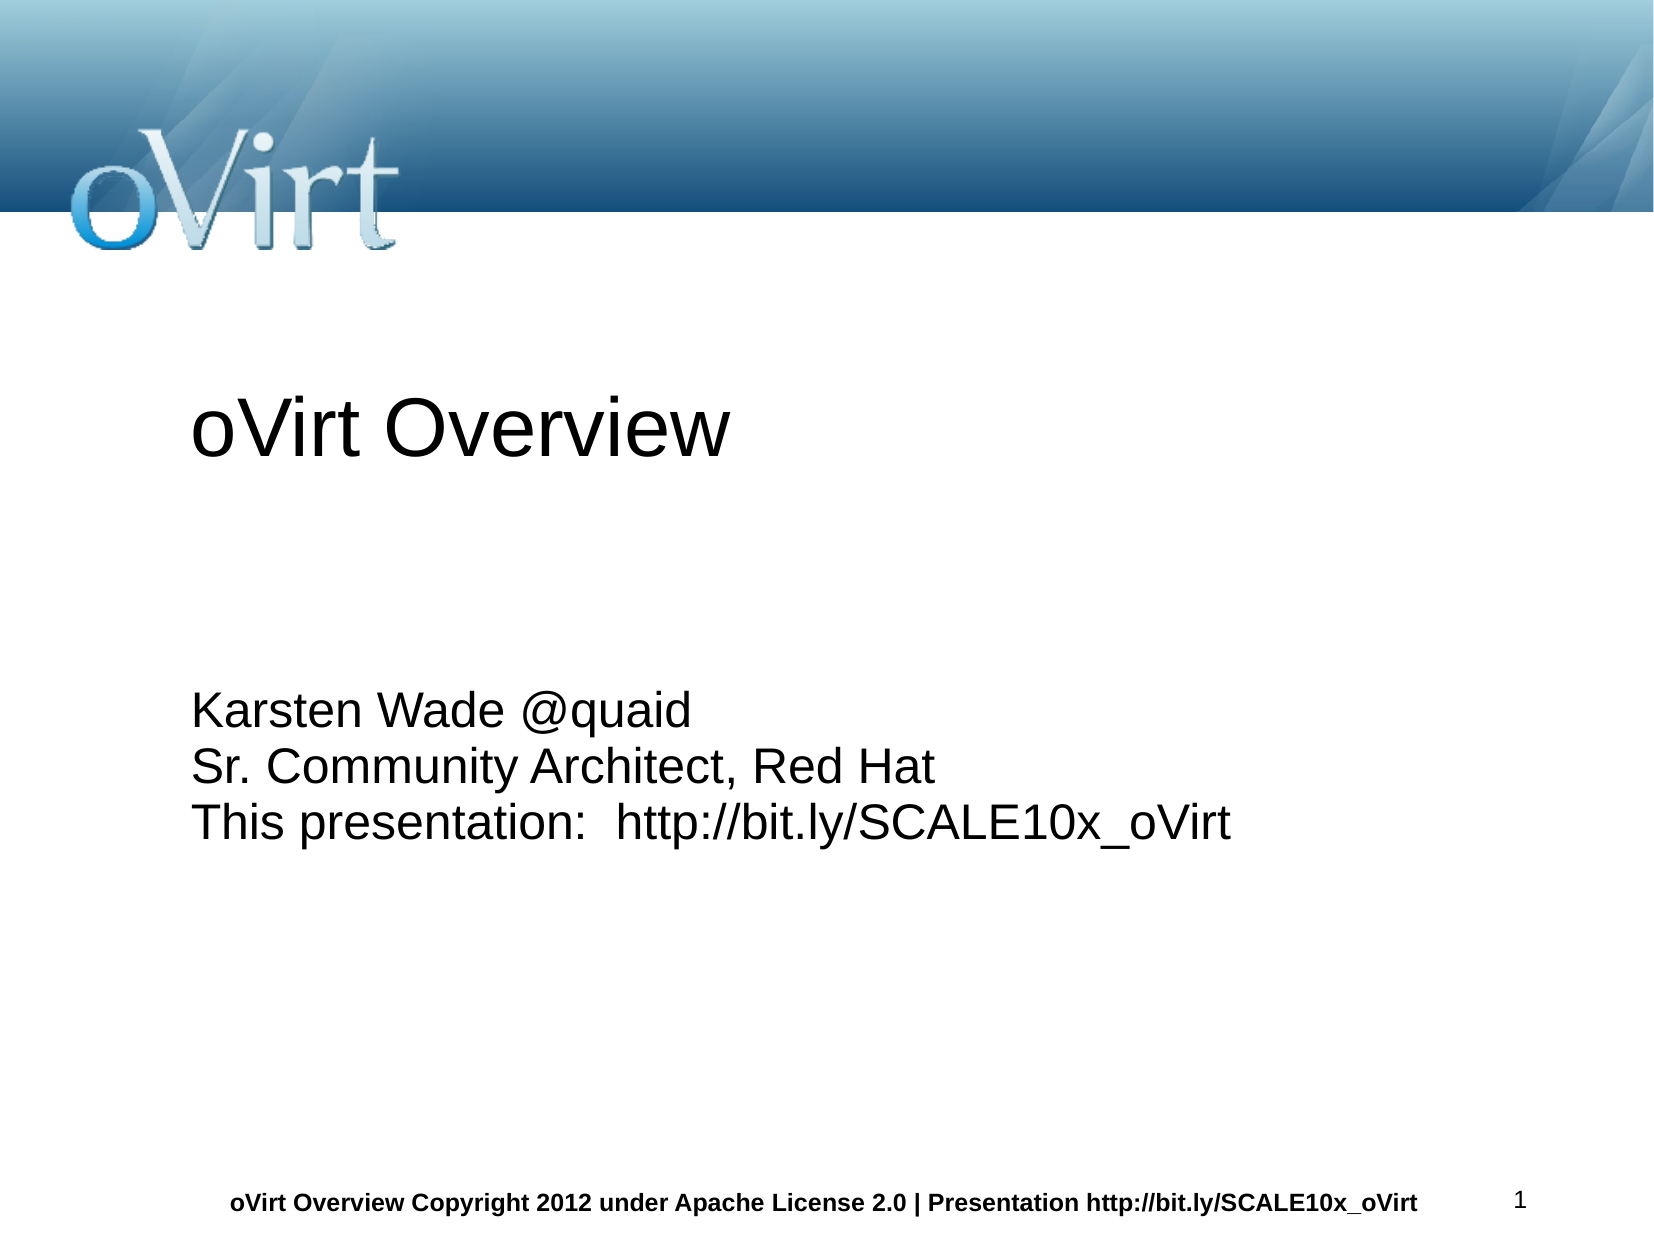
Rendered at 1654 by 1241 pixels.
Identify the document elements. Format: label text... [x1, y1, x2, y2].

text_box oVirt Overview [175, 374, 1549, 510]
picture [0, 0, 1654, 250]
text_box Karsten Wade @quaid Sr. Community Architect, Red Hat This presentation: http://bit.ly/SCALE10x_oVirt [176, 675, 1549, 901]
